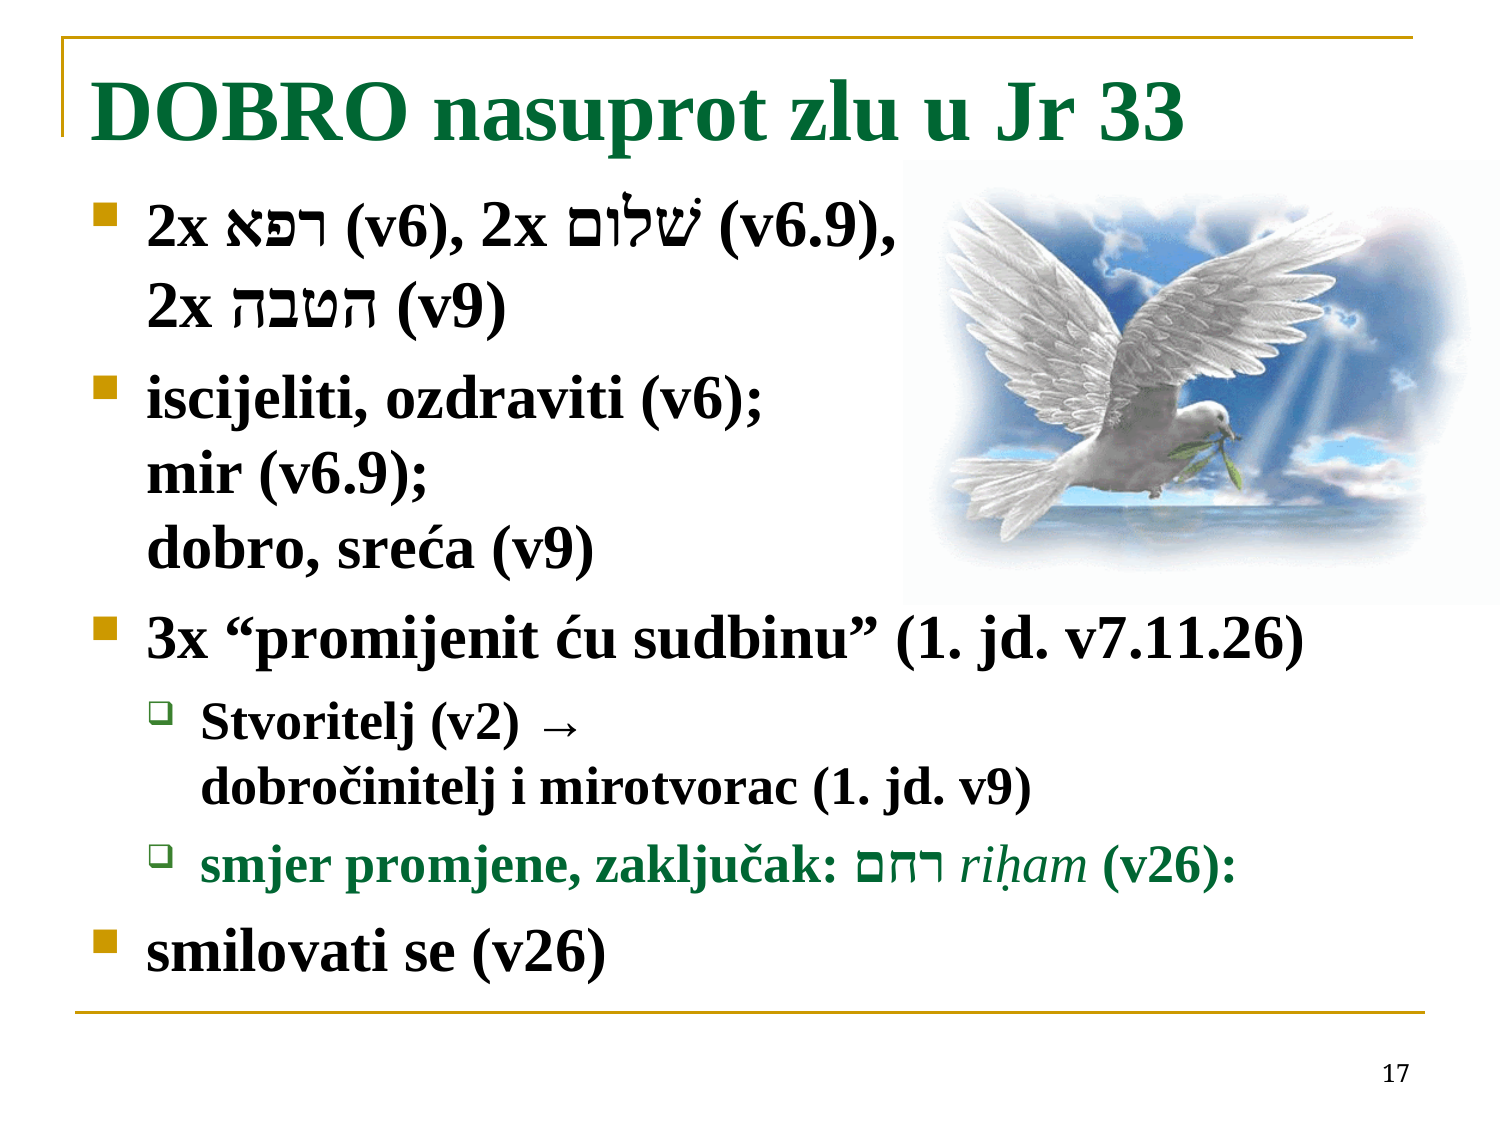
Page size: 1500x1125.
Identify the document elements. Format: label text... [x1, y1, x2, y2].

title DOBRO nasuprot zlu u Jr 33 [75, 45, 1426, 172]
list 2x רפא (v6), 2x שׁלום (v6.9), 2x הטבה (v9) iscijeliti, ozdraviti (v6); mir (v6.9); dobro, sreća (v9) 3x “promijenit ću sudbinu” (1. jd. v7.11.26) Stvoritelj (v2) → dobročinitelj i mirotvorac (1. jd. v9) smjer promjene, zaključak: רחם riḥam (v26): smilovati se (v26) [75, 172, 1426, 1006]
text_box <number> [1074, 1024, 1426, 1100]
picture [903, 160, 1500, 605]
